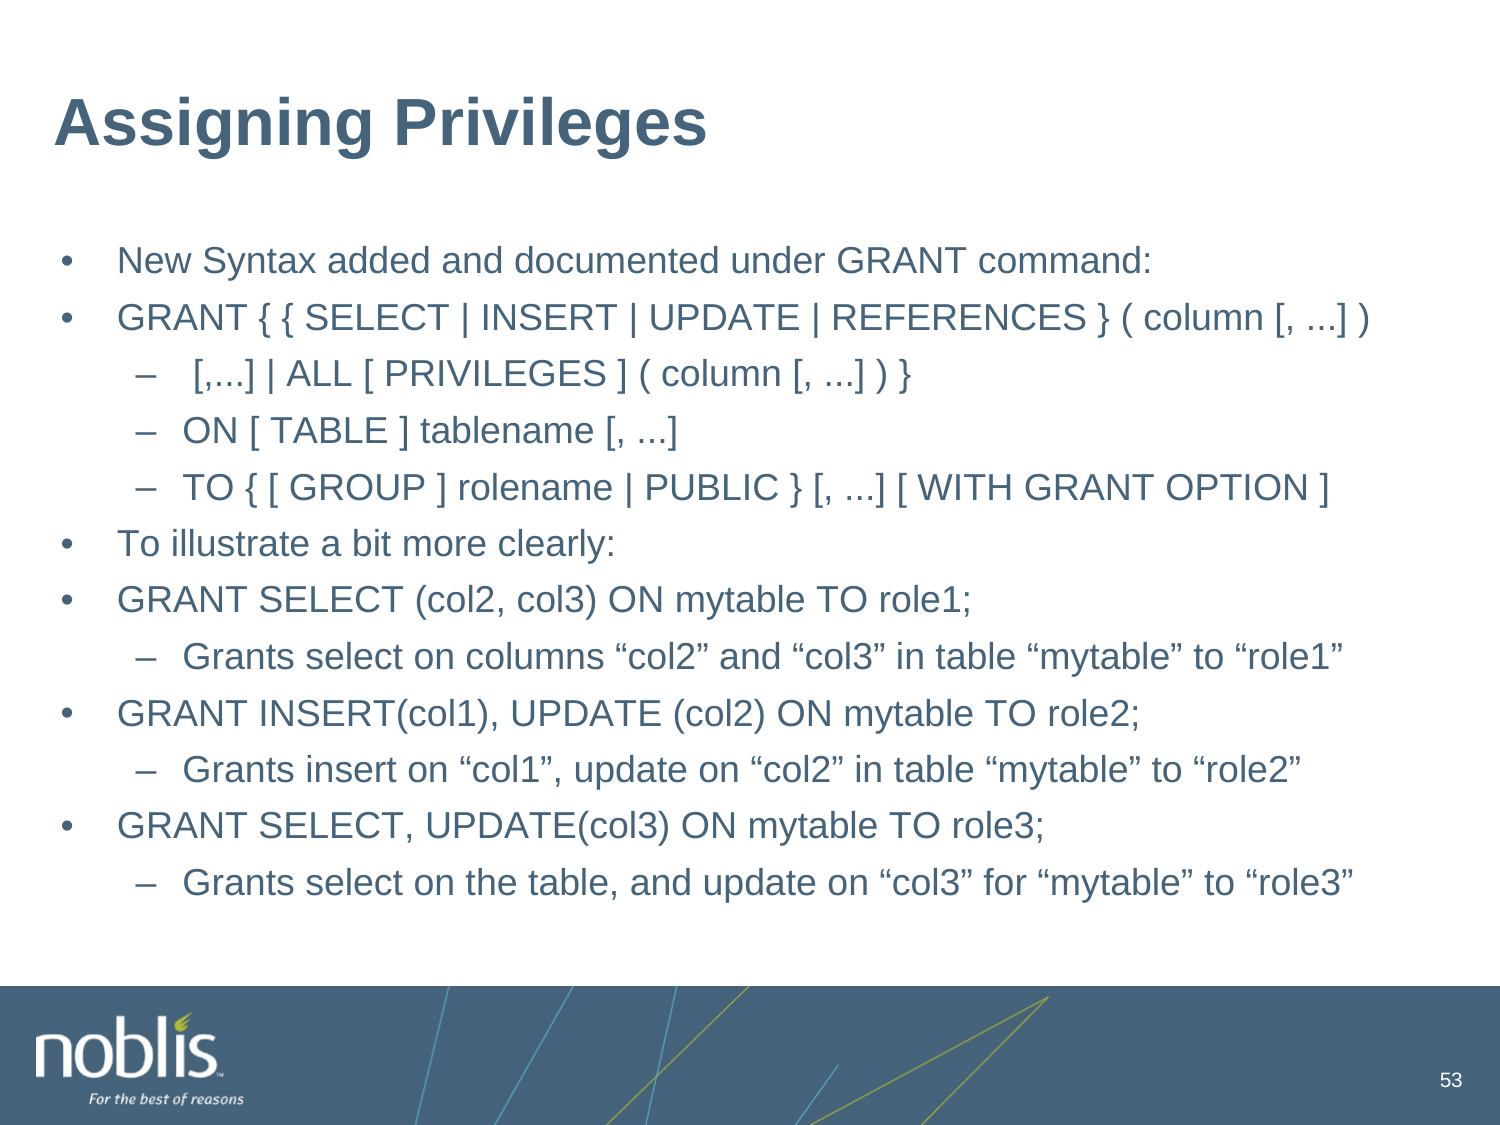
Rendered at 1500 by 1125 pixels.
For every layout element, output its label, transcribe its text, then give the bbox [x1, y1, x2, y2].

list New Syntax added and documented under GRANT command: GRANT { { SELECT | INSERT | UPDATE | REFERENCES } ( column [, ...] ) [,...] | ALL [ PRIVILEGES ] ( column [, ...] ) } ON [ TABLE ] tablename [, ...] TO { [ GROUP ] rolename | PUBLIC } [, ...] [ WITH GRANT OPTION ] To illustrate a bit more clearly: GRANT SELECT (col2, col3) ON mytable TO role1; Grants select on columns “col2” and “col3” in table “mytable” to “role1” GRANT INSERT(col1), UPDATE (col2) ON mytable TO role2; Grants insert on “col1”, update on “col2” in table “mytable” to “role2” GRANT SELECT, UPDATE(col3) ON mytable TO role3; Grants select on the table, and update on “col3” for “mytable” to “role3” [60, 239, 1437, 944]
title Assigning Privileges [53, 38, 1438, 211]
picture [0, 986, 1500, 1125]
